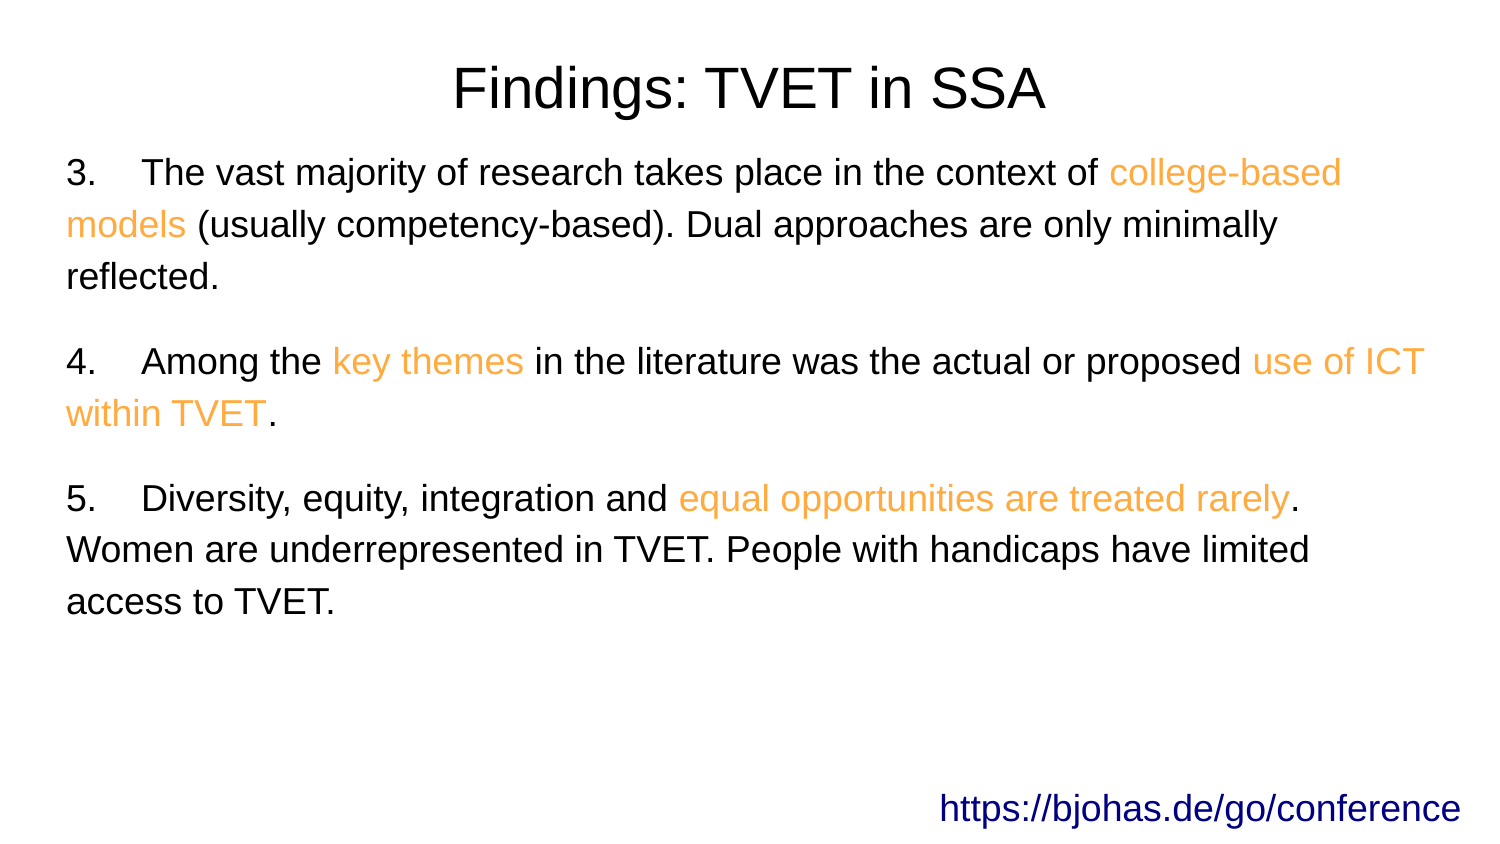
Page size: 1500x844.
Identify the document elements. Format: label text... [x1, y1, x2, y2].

list 3. The vast majority of research takes place in the context of college-based models (usually competency-based). Dual approaches are only minimally reflected. 4. Among the key themes in the literature was the actual or proposed use of ICT within TVET. 5. Diversity, equity, integration and equal opportunities are treated rarely. Women are underrepresented in TVET. People with handicaps have limited access to TVET. [51, 126, 1449, 687]
title Findings: TVET in SSA [51, 35, 1449, 126]
